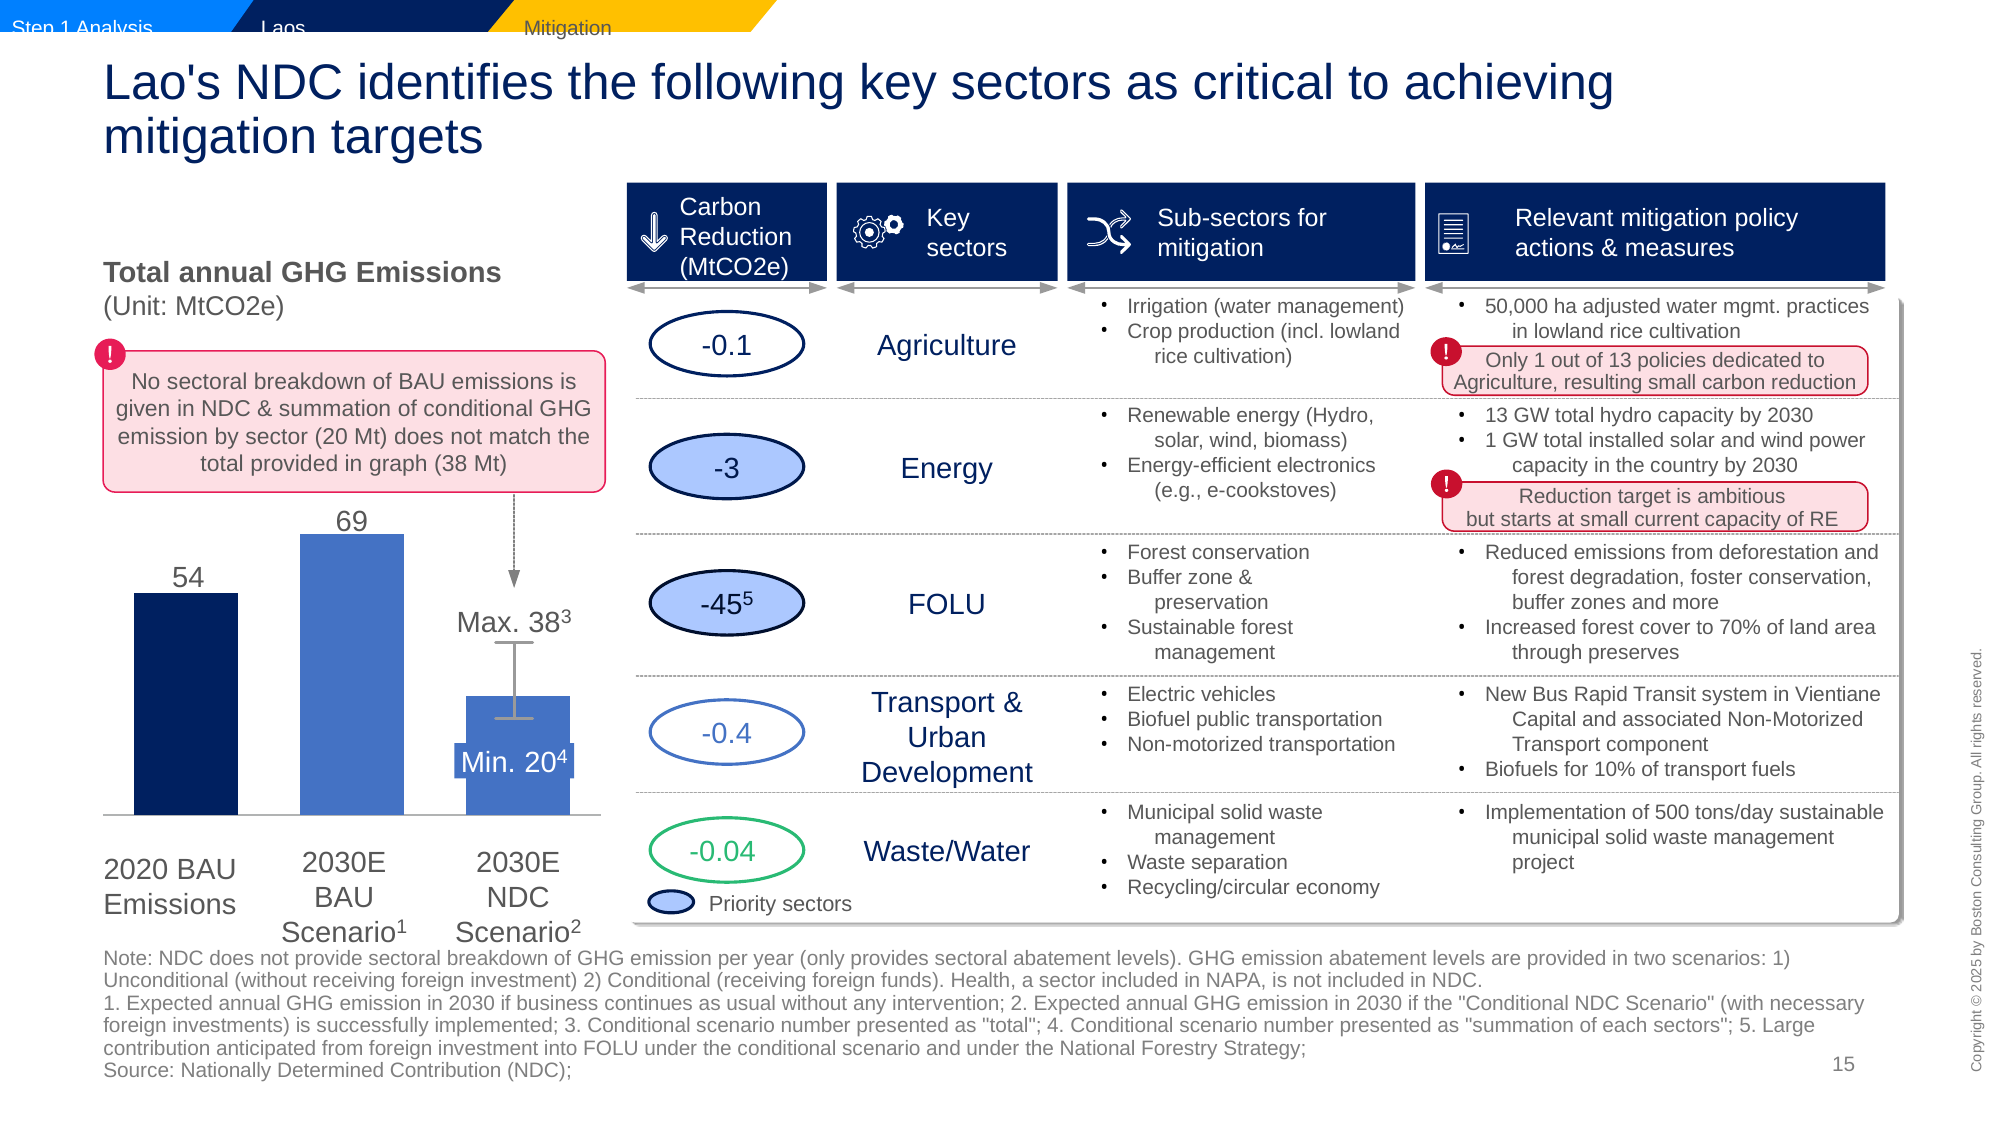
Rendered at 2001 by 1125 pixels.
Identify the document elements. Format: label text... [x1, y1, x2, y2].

text_box 2020 BAU Emissions [85, 835, 256, 936]
text_box Agriculture [836, 305, 1058, 383]
text_box Total annual GHG Emissions (Unit: MtCO2e) [103, 253, 606, 322]
text_box Key sectors [836, 182, 1058, 281]
text_box [1086, 209, 1131, 254]
text_box Renewable energy (Hydro, solar, wind, biomass) Energy-efficient electronics (e.g., e-cookstoves) [1067, 401, 1416, 503]
text_box Reduced emissions from deforestation and forest degradation, foster conservation, buffer zones and more Increased forest cover to 70% of land area through preserves [1425, 538, 1886, 666]
text_box FOLU [836, 564, 1058, 642]
text_box -455 [650, 570, 804, 636]
text_box Transport & Urban Development [836, 683, 1058, 782]
text_box Min. 204 [454, 743, 575, 779]
text_box 13 GW total hydro capacity by 2030 1 GW total installed solar and wind power capacity in the country by 2030 [1425, 401, 1886, 478]
text_box Max. 383 [454, 598, 575, 644]
text_box New Bus Rapid Transit system in Vientiane Capital and associated Non-Motorized Transport component Biofuels for 10% of transport fuels [1425, 680, 1886, 784]
text_box Priority sectors [708, 889, 883, 915]
text_box -0.4 [650, 699, 804, 765]
text_box [94, 338, 126, 370]
text_box Municipal solid waste management Waste separation Recycling/circular economy [1067, 798, 1416, 902]
text_box Reduction target is ambitious but starts at small current capacity of RE [1442, 482, 1868, 532]
text_box Only 1 out of 13 policies dedicated to Agriculture, resulting small carbon reduction [1442, 346, 1868, 396]
text_box 50,000 ha adjusted water mgmt. practices in lowland rice cultivation [1425, 292, 1886, 343]
title Lao's NDC identifies the following key sectors as critical to achieving mitigation targets [103, 55, 1897, 166]
text_box 2030E NDC Scenario2 [433, 835, 604, 936]
text_box Note: NDC does not provide sectoral breakdown of GHG emission per year (only provides sectoral abatement levels). GHG emission abatement levels are provided in two scenarios: 1) Unconditional (without receiving foreign investment) 2) Conditional (receiving foreign funds). Health, a sector included in NAPA, is not included in NDC. 1. Expected annual GHG emission in 2030 if business continues as usual without any intervention; 2. Expected annual GHG emission in 2030 if the "Conditional NDC Scenario" (with necessary foreign investments) is successfully implemented; 3. Conditional scenario number presented as "total"; 4. Conditional scenario number presented as "summation of each sectors"; 5. Large contribution anticipated from foreign investment into FOLU under the conditional scenario and under the National Forestry Strategy; Source: Nationally Determined Contribution (NDC); [103, 947, 1898, 1082]
text_box [852, 214, 904, 249]
text_box [626, 293, 1899, 922]
chart [92, 527, 612, 821]
text_box Waste/Water [836, 832, 1058, 868]
text_box Implementation of 500 tons/day sustainable municipal solid waste management project [1425, 798, 1886, 902]
text_box No sectoral breakdown of BAU emissions is given in NDC & summation of conditional GHG emission by sector (20 Mt) does not match the total provided in graph (38 Mt) [103, 350, 606, 493]
text_box Irrigation (water management) Crop production (incl. lowland rice cultivation) [1067, 292, 1416, 396]
text_box Mitigation [489, 0, 777, 32]
text_box Relevant mitigation policy actions & measures [1425, 182, 1886, 281]
text_box Laos [232, 0, 515, 32]
text_box Sub-sectors for mitigation [1067, 182, 1416, 281]
text_box -0.1 [650, 311, 804, 376]
text_box -3 [650, 434, 804, 499]
text_box Electric vehicles Biofuel public transportation Non-motorized transportation [1067, 680, 1416, 784]
text_box Forest conservation Buffer zone & preservation Sustainable forest management [1067, 538, 1416, 640]
text_box Carbon Reduction (MtCO2e) [626, 182, 827, 281]
text_box 2030E BAU Scenario1 [259, 835, 430, 936]
text_box [1438, 213, 1469, 254]
text_box 69 [332, 499, 372, 537]
text_box [640, 211, 668, 252]
text_box 54 [168, 555, 208, 594]
text_box -0.04 [650, 817, 804, 883]
text_box Step 1 Analysis [0, 0, 254, 32]
text_box Energy [836, 415, 1058, 518]
